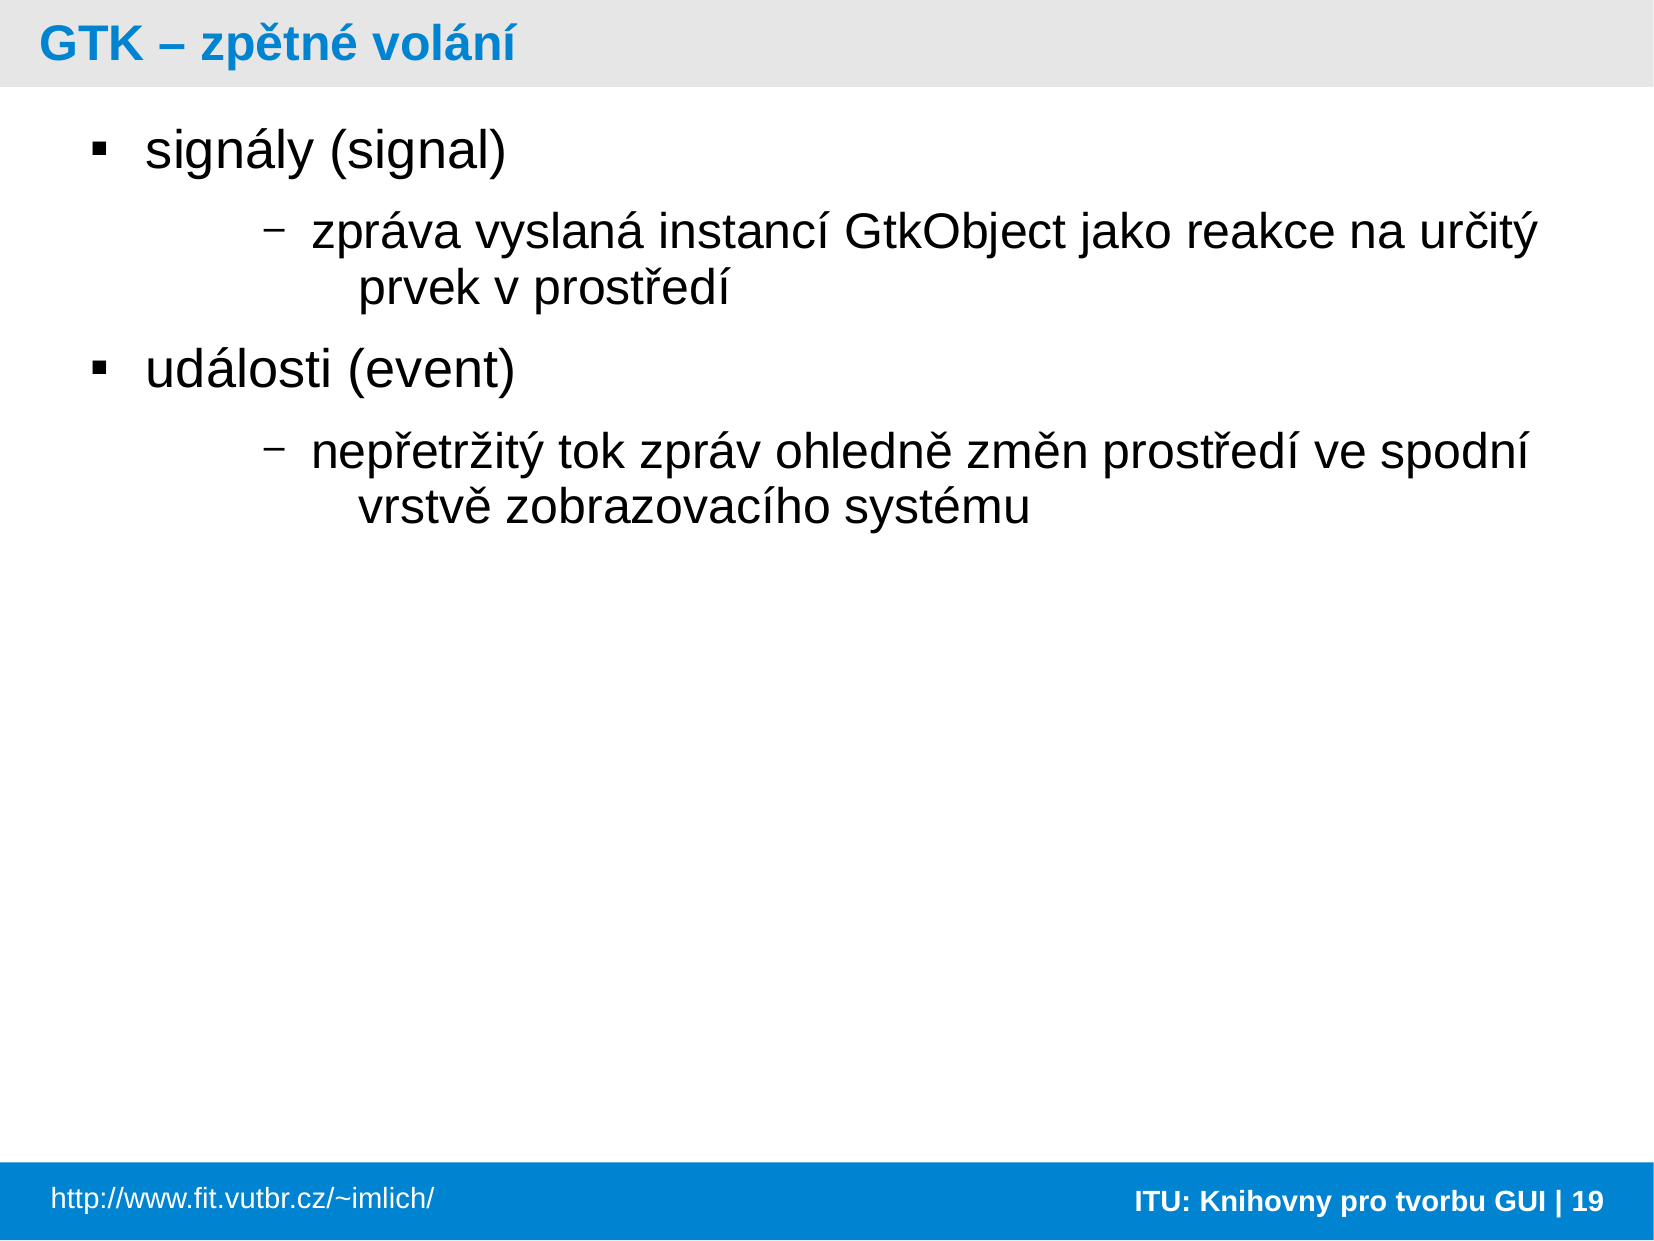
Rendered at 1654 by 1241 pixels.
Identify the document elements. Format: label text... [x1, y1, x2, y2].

list signály (signal) zpráva vyslaná instancí GtkObject jako reakce na určitý prvek v prostředí události (event) nepřetržitý tok zpráv ohledně změn prostředí ve spodní vrstvě zobrazovacího systému [75, 119, 1564, 1111]
title GTK – zpětné volání [39, 11, 1615, 76]
